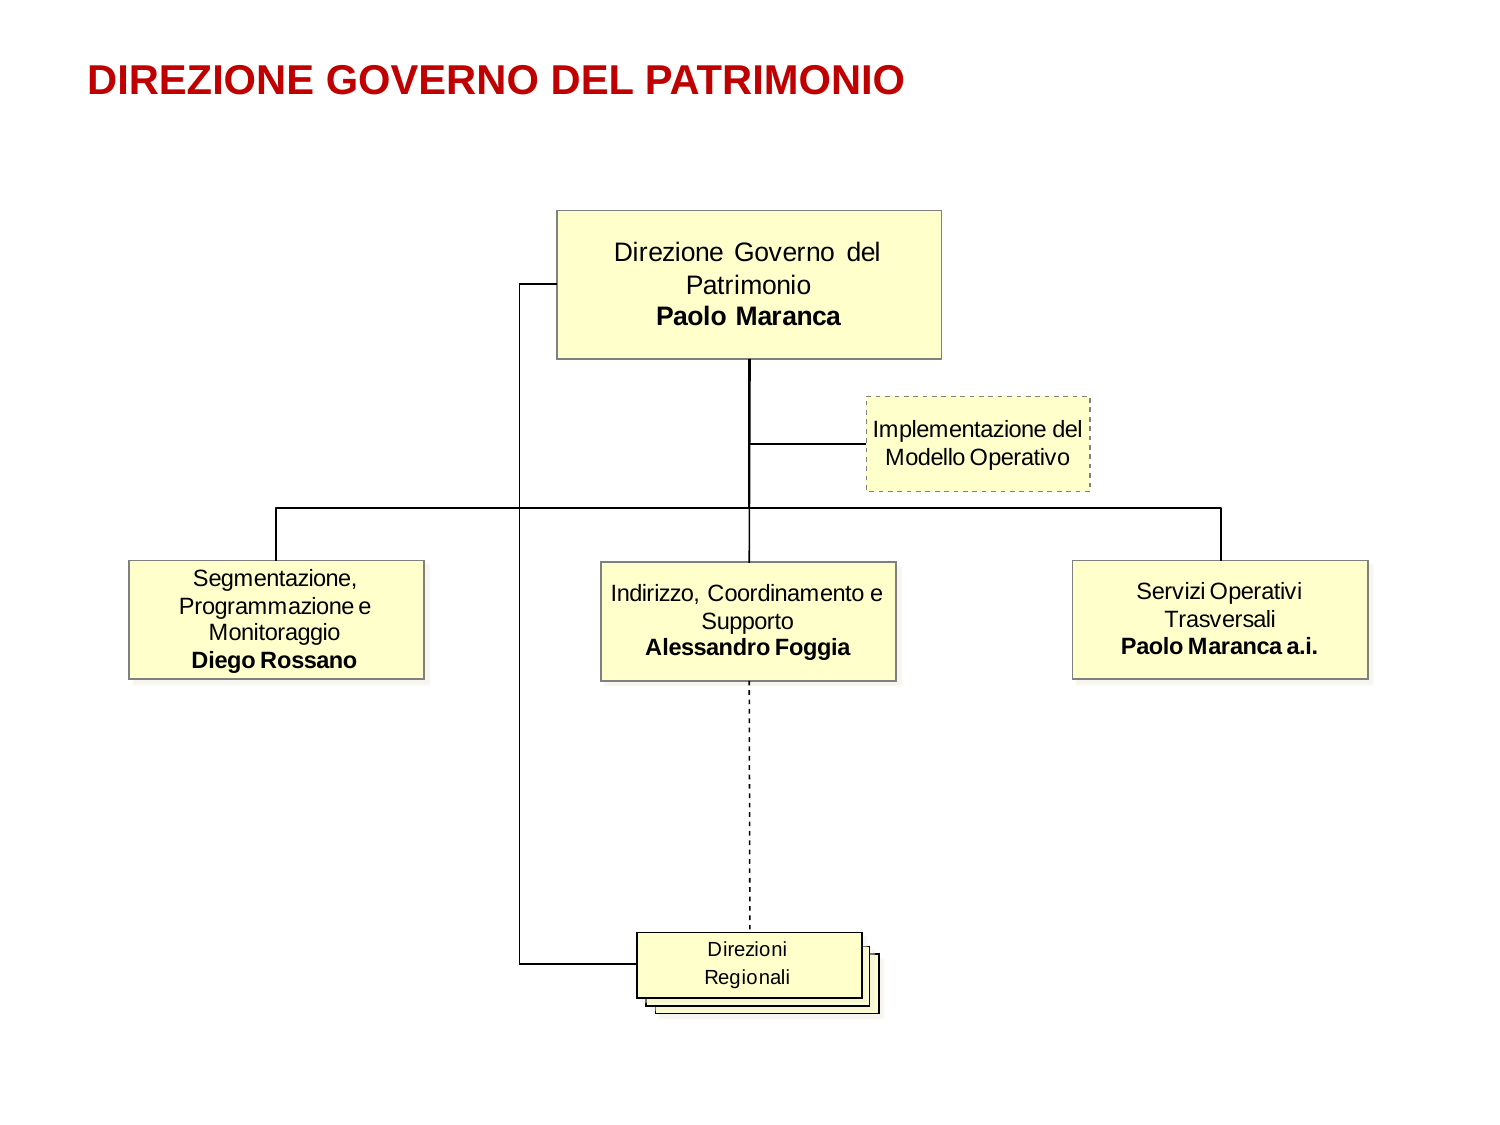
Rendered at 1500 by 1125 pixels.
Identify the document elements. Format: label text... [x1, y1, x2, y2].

picture [126, 208, 1374, 1020]
title DIREZIONE GOVERNO DEL PATRIMONIO [72, 45, 1462, 128]
